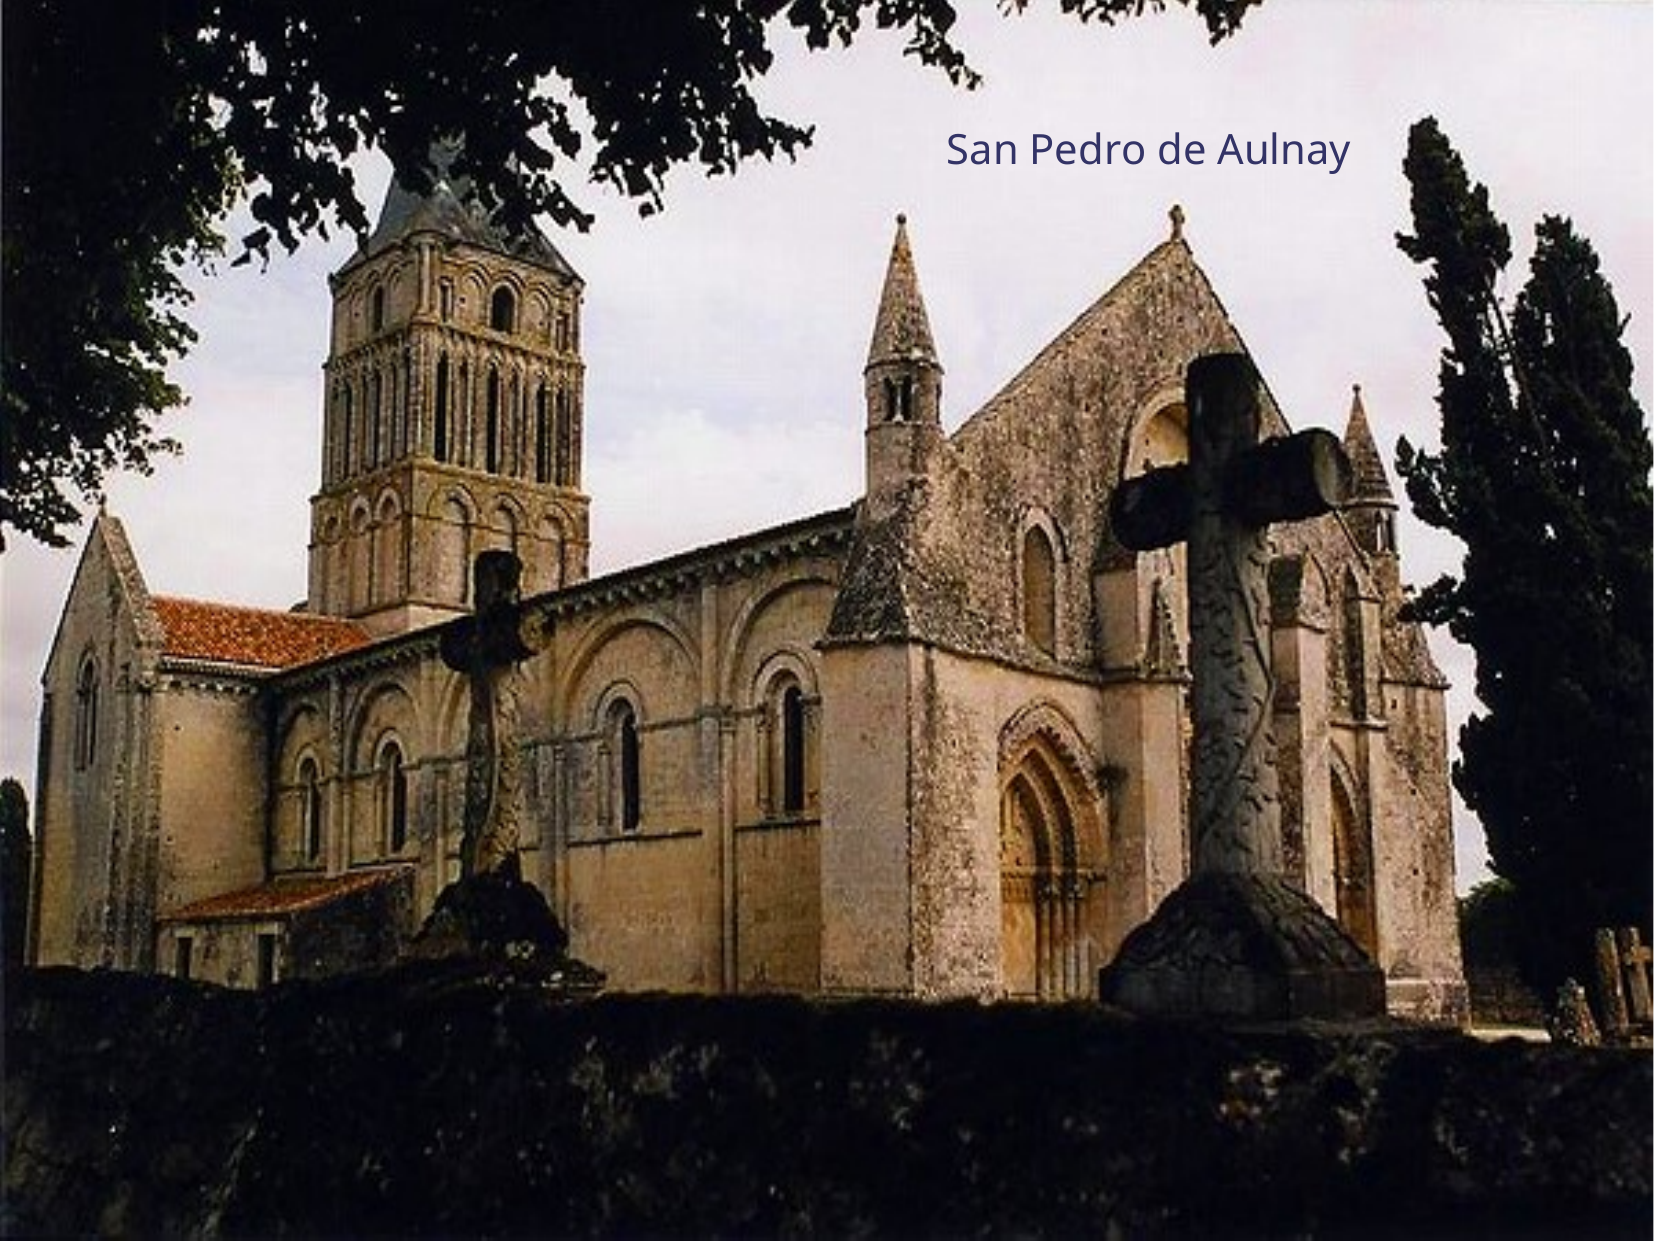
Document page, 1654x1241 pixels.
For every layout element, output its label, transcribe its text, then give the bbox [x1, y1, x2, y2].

text_box San Pedro de Aulnay [931, 112, 1388, 178]
picture [0, 0, 1654, 1241]
